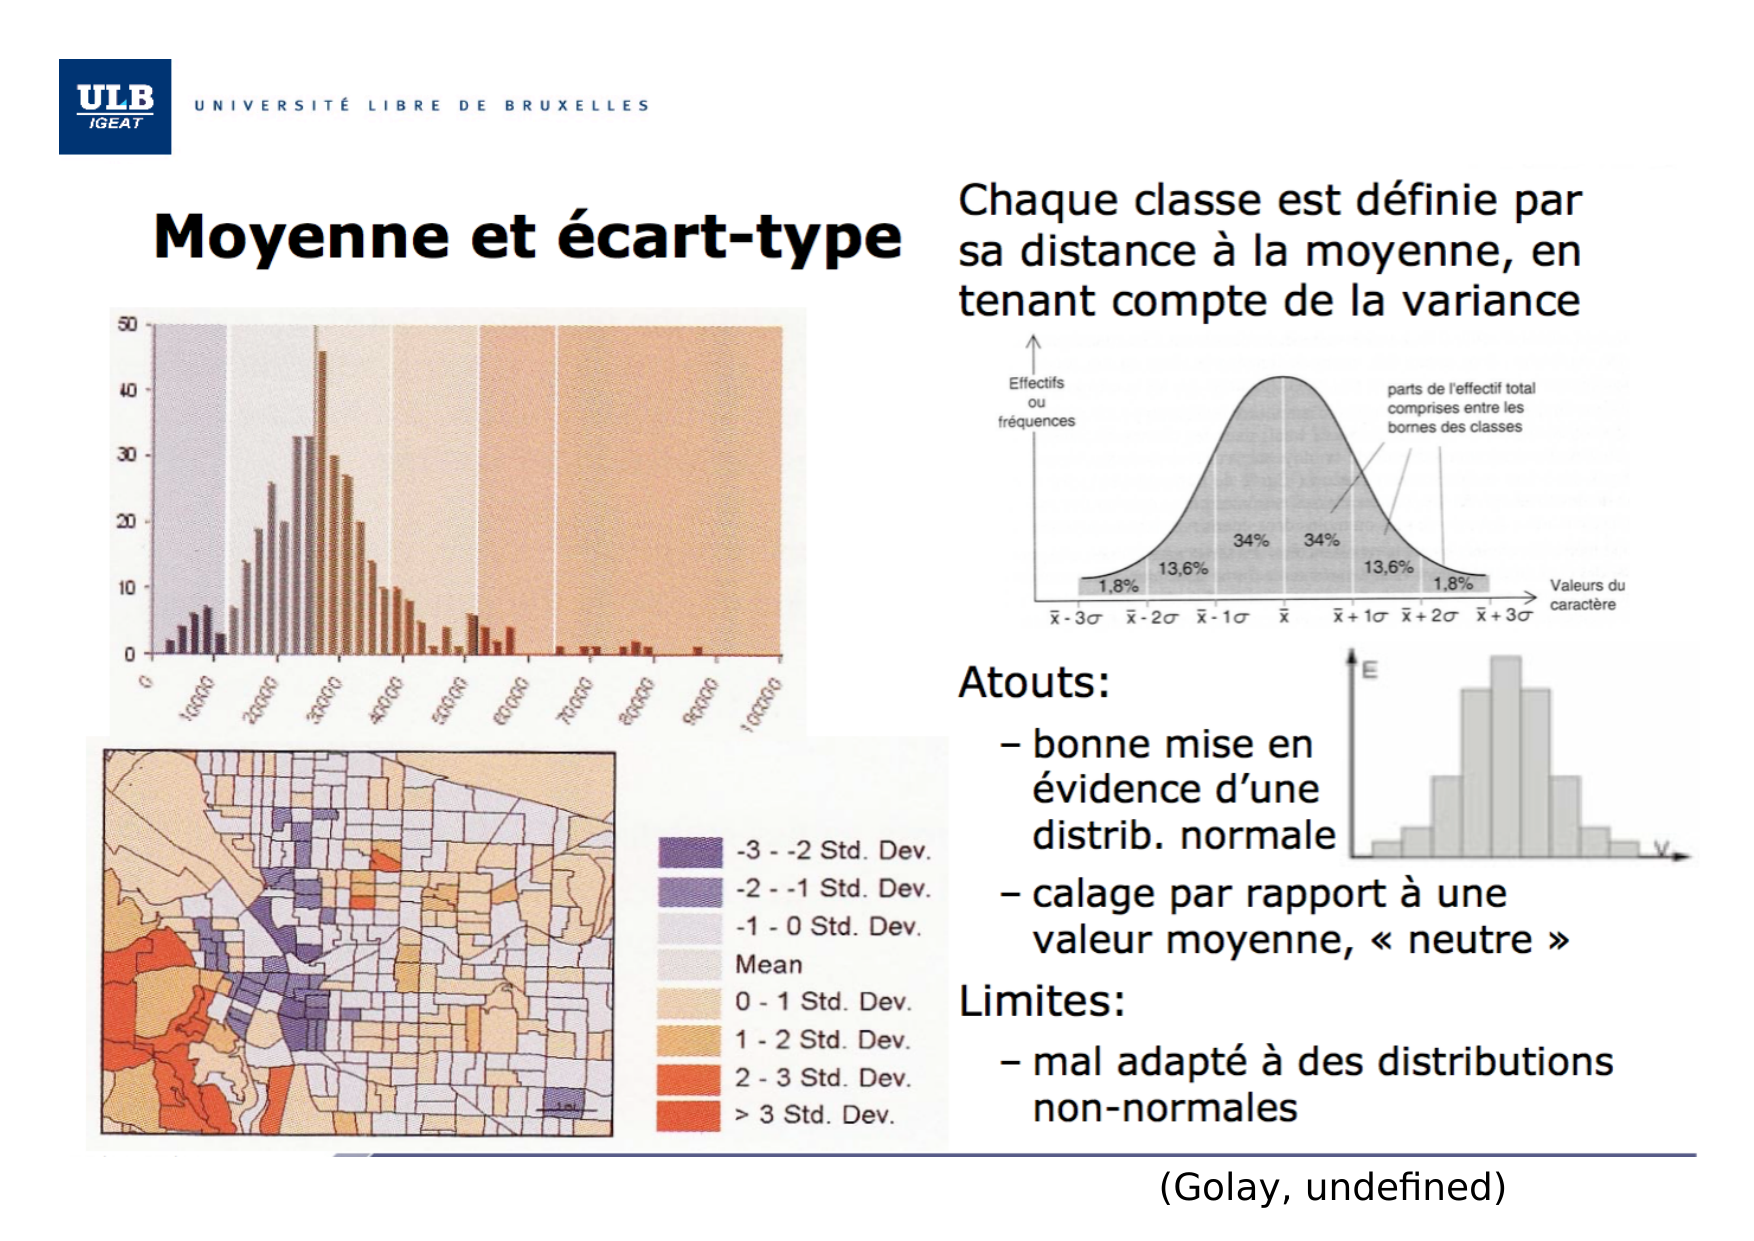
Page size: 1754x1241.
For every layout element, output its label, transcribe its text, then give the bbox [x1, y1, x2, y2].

text_box (Golay, undefined) [1143, 1158, 1523, 1217]
picture [59, 59, 1703, 1182]
